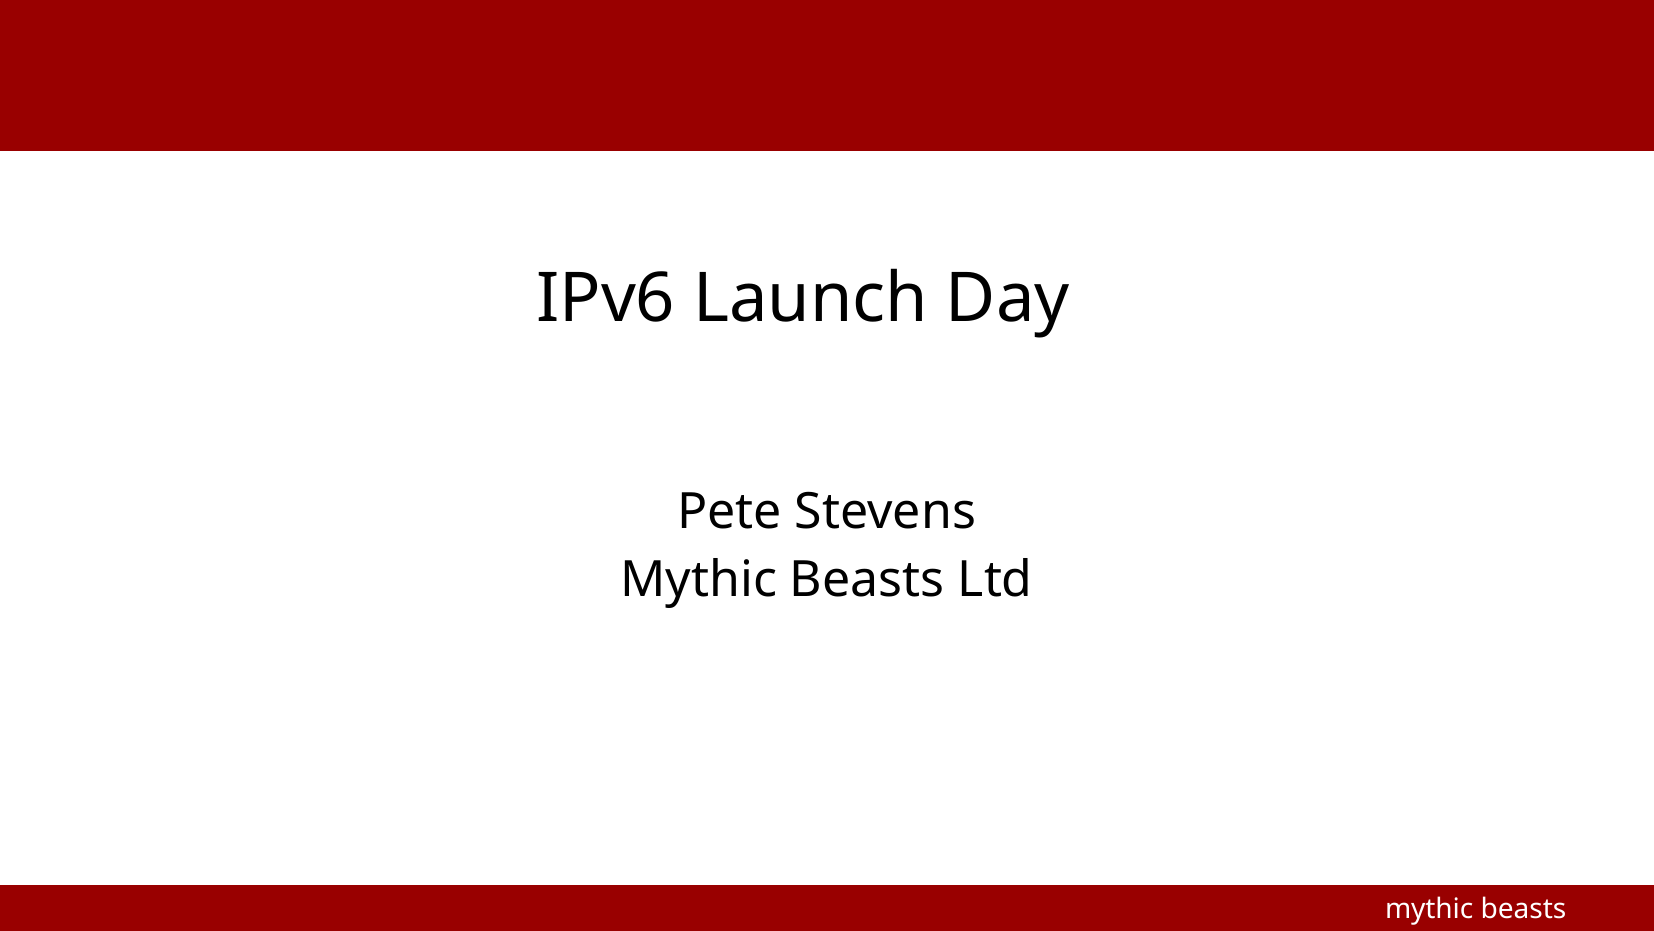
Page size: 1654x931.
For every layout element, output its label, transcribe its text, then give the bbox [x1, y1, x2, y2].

subtitle Pete Stevens Mythic Beasts Ltd [82, 412, 1571, 674]
title IPv6 Launch Day [59, 216, 1548, 373]
